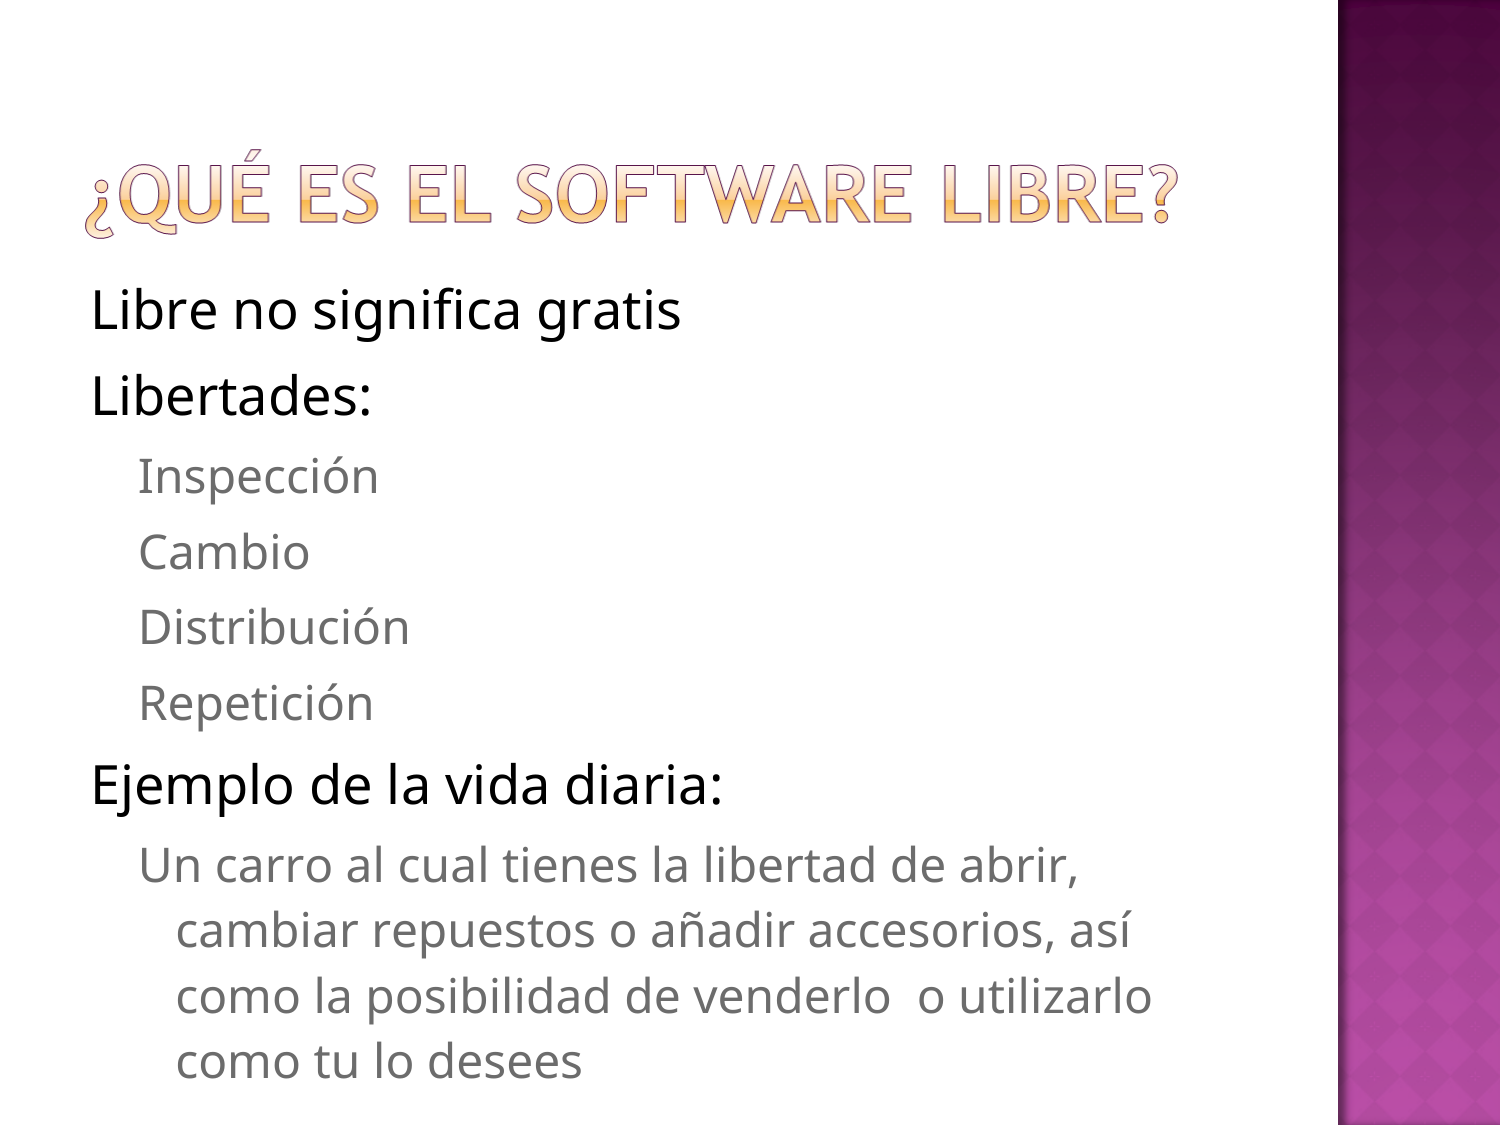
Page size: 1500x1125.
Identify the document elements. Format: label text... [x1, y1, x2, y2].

picture [1337, 0, 1500, 1125]
list Libre no significa gratis Libertades: Inspección Cambio Distribución Repetición Ejemplo de la vida diaria: Un carro al cual tienes la libertad de abrir, cambiar repuestos o añadir accesorios, así como la posibilidad de venderlo o utilizarlo como tu lo desees [75, 263, 1263, 1060]
text_box [34, 52, 1265, 241]
